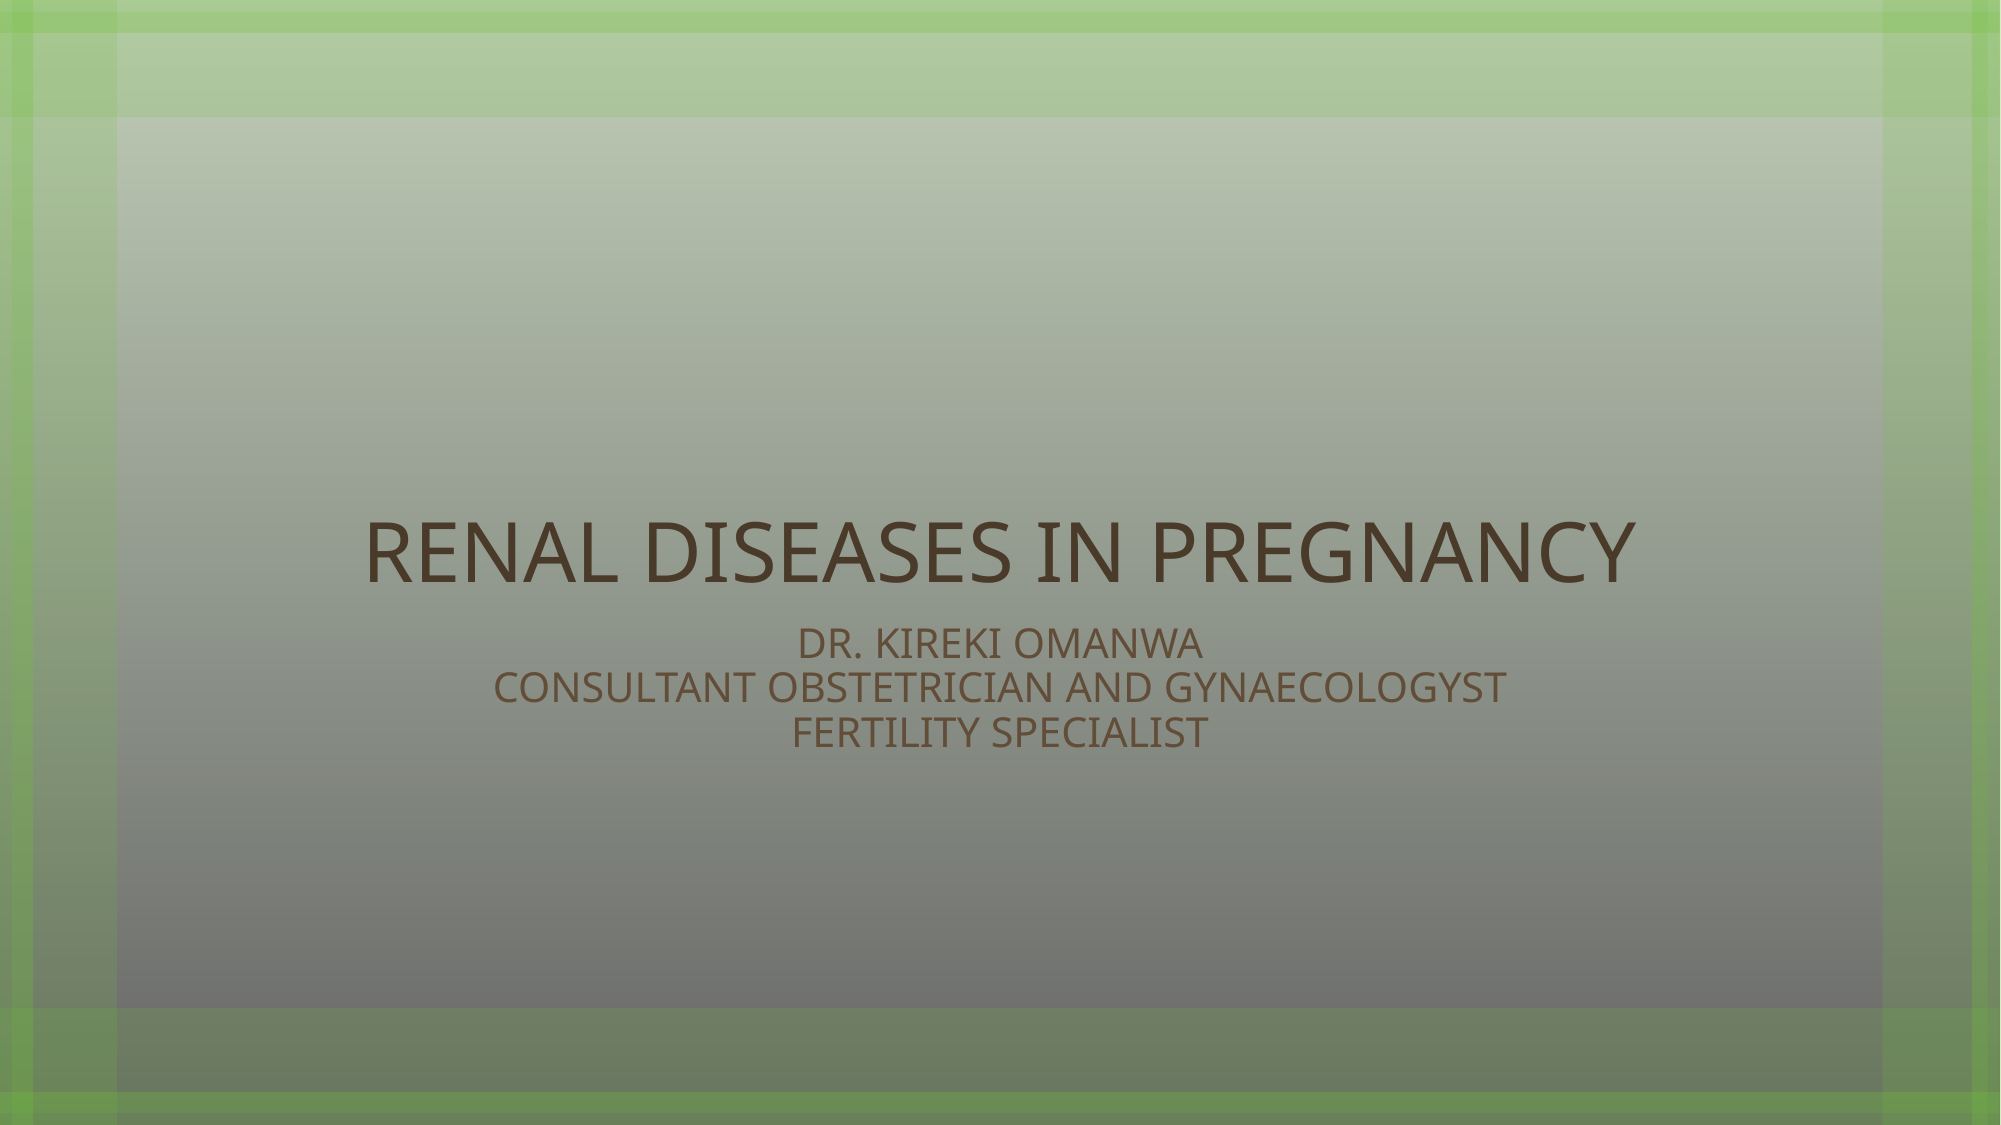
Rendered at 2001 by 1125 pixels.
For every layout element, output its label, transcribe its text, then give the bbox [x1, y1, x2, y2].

title RENAL DISEASES IN PREGNANCY [212, 195, 1788, 608]
subtitle dR. KIREKI OMANWA Consultant obstetrician and gynaecologyst Fertility specialist [212, 615, 1788, 766]
